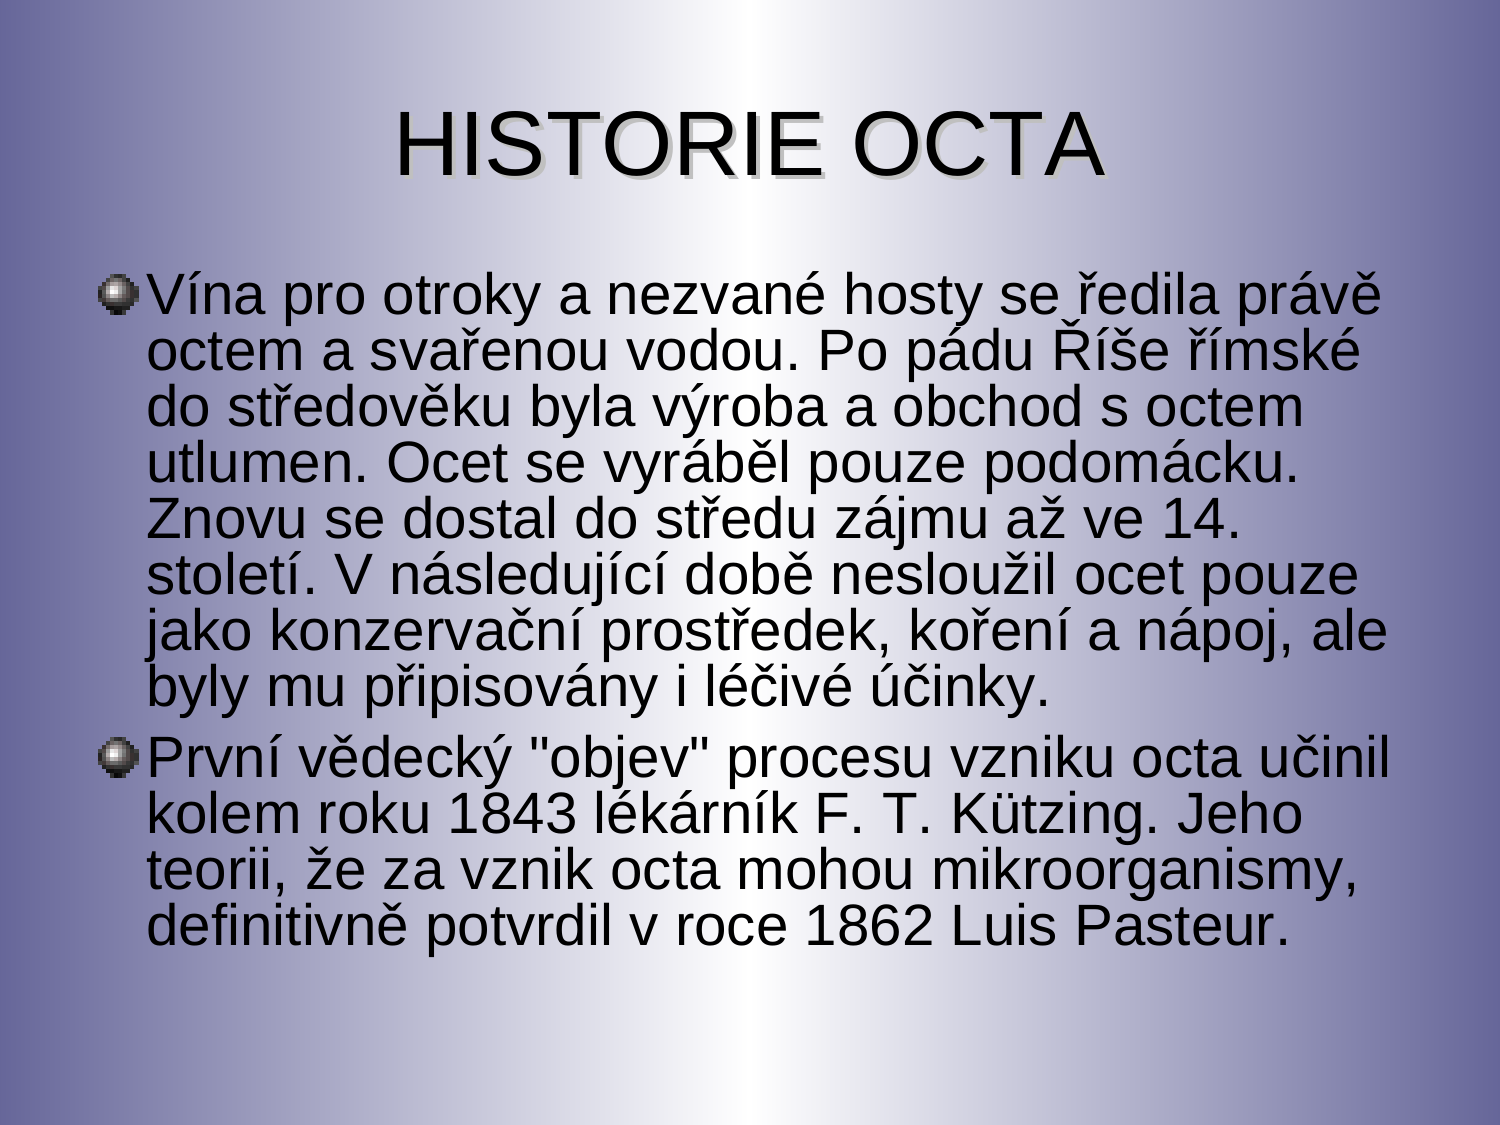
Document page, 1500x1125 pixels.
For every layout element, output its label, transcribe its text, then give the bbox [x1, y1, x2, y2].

title HISTORIE OCTA [75, 45, 1426, 233]
list Vína pro otroky a nezvané hosty se ředila právě octem a svařenou vodou. Po pádu Říše římské do středověku byla výroba a obchod s octem utlumen. Ocet se vyráběl pouze podomácku. Znovu se dostal do středu zájmu až ve 14. století. V následující době nesloužil ocet pouze jako konzervační prostředek, koření a nápoj, ale byly mu připisovány i léčivé účinky. První vědecký "objev" procesu vzniku octa učinil kolem roku 1843 lékárník F. T. Kützing. Jeho teorii, že za vznik octa mohou mikroorganismy, definitivně potvrdil v roce 1862 Luis Pasteur. [75, 262, 1426, 1035]
